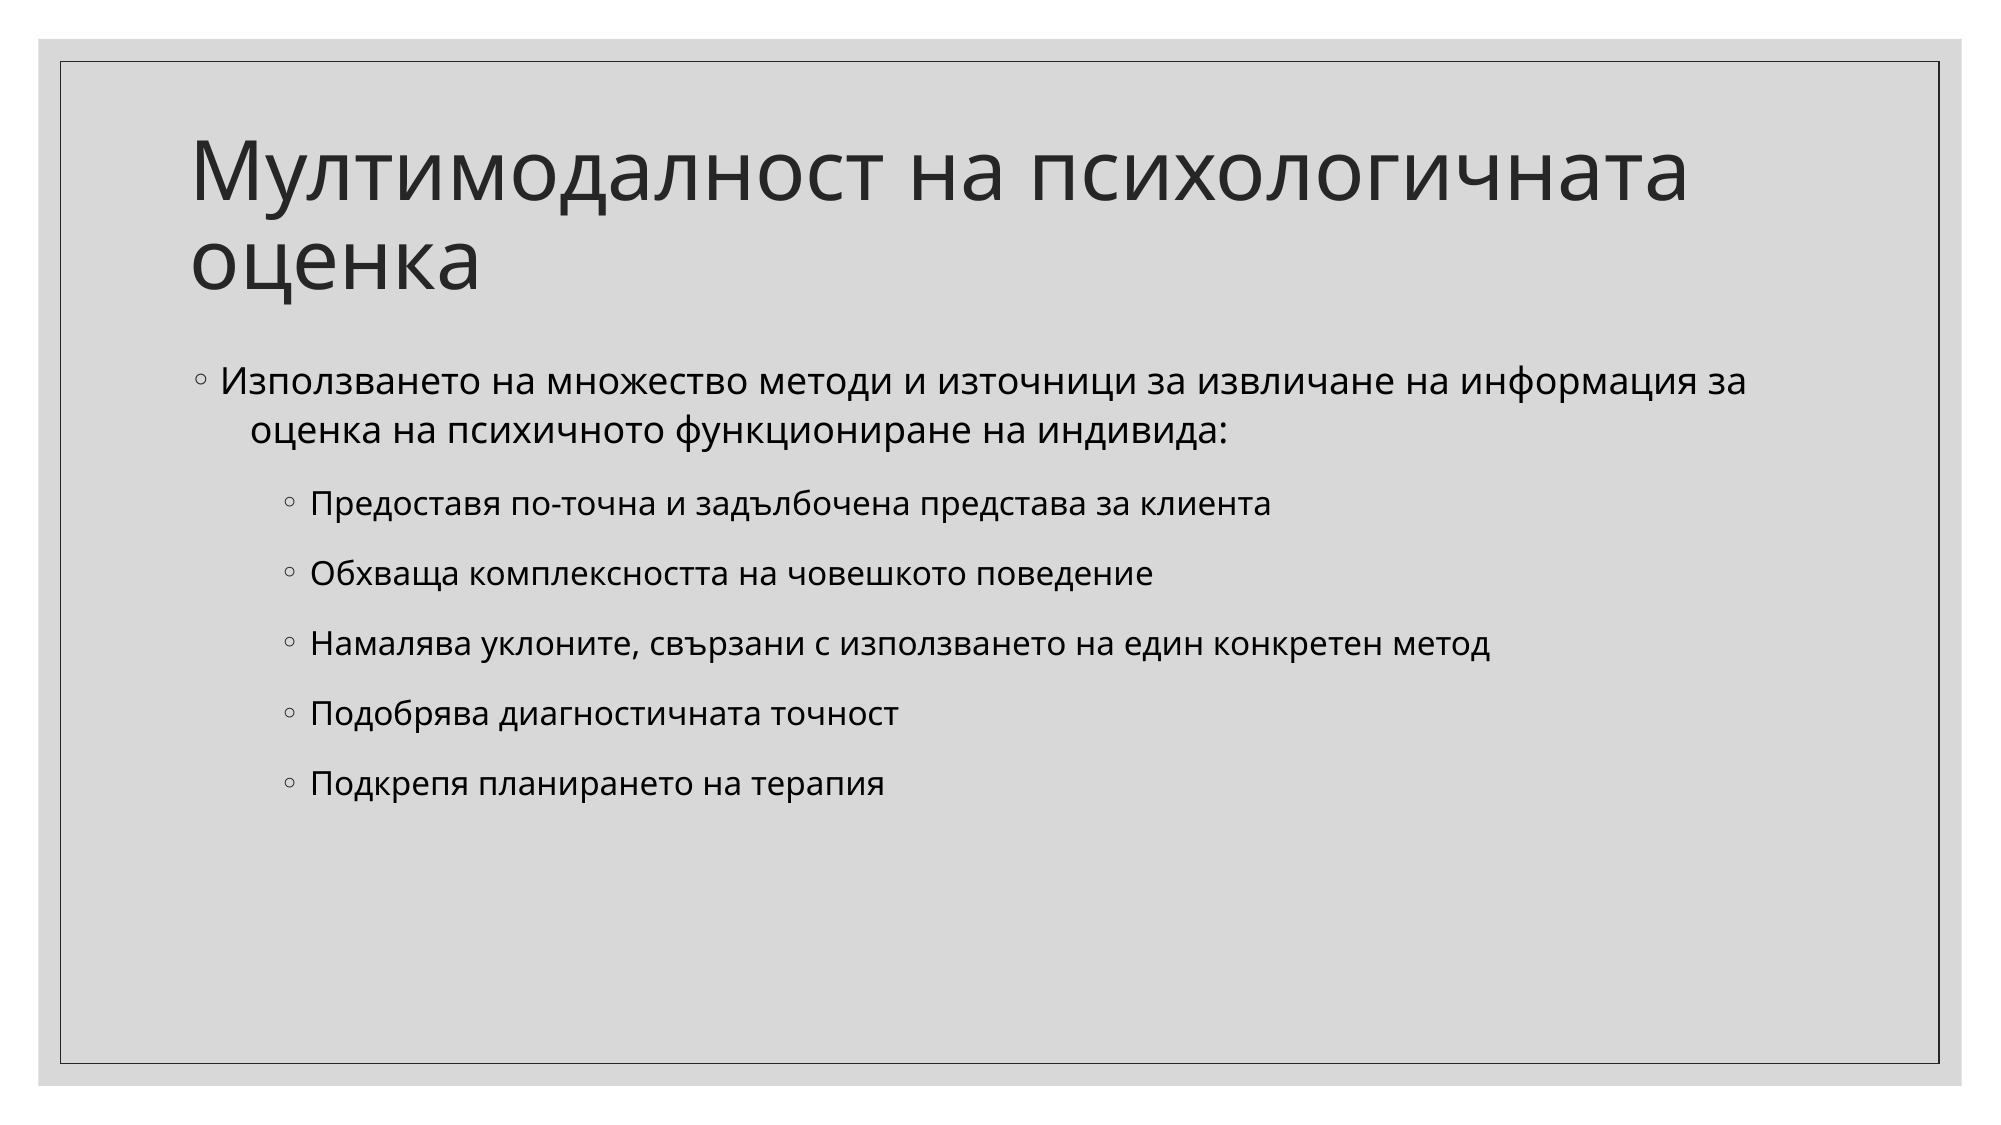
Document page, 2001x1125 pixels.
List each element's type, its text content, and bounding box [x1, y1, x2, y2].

list Използването на множество методи и източници за извличане на информация за оценка на психичното функциониране на индивида: Предоставя по-точна и задълбочена представа за клиента Обхваща комплексността на човешкото поведение Намалява уклоните, свързани с използването на един конкретен метод Подобрява диагностичната точност Подкрепя планирането на терапия [174, 345, 1825, 977]
title Мултимодалност на психологичната оценка [174, 105, 1825, 331]
